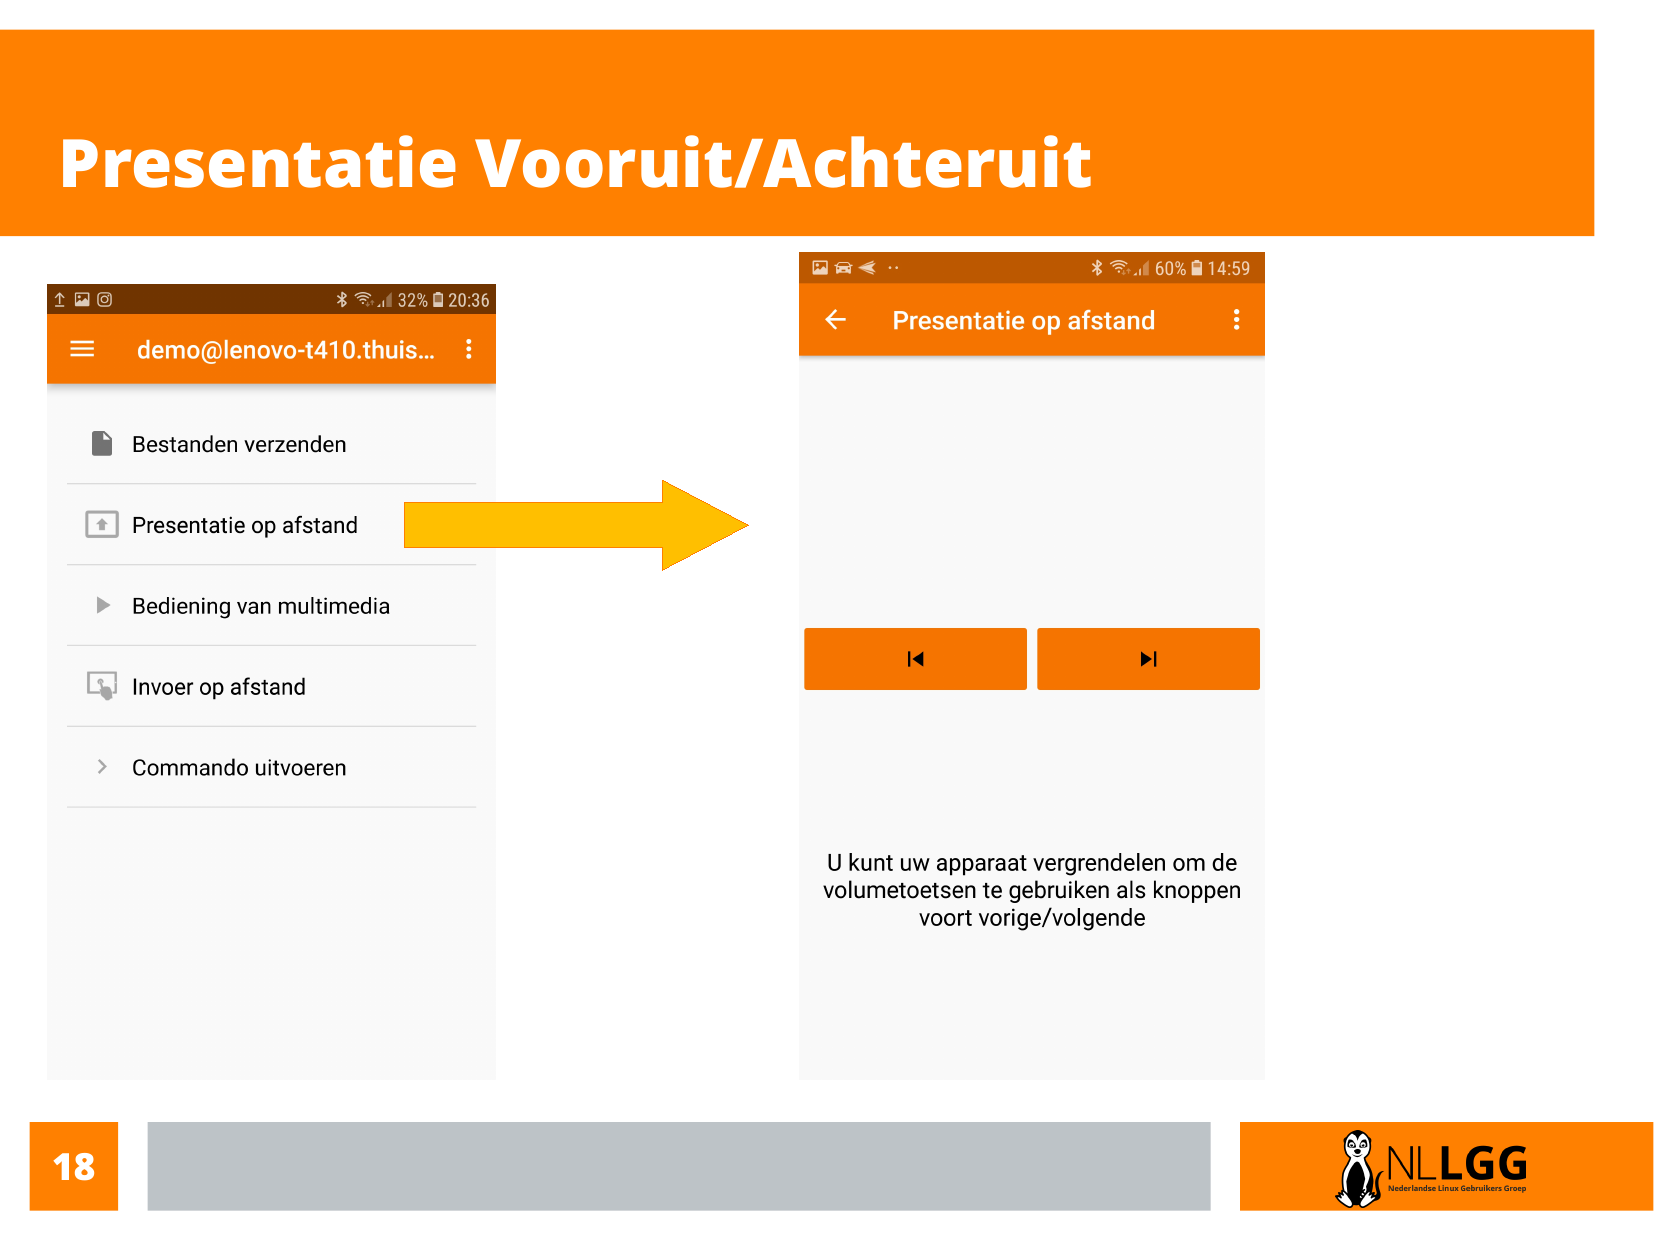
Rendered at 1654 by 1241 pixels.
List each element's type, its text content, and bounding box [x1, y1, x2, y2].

picture [1335, 1130, 1526, 1208]
picture [799, 252, 1265, 1081]
title Presentatie Vooruit/Achteruit [59, 59, 1595, 207]
picture [47, 284, 496, 1081]
text_box [404, 480, 749, 571]
